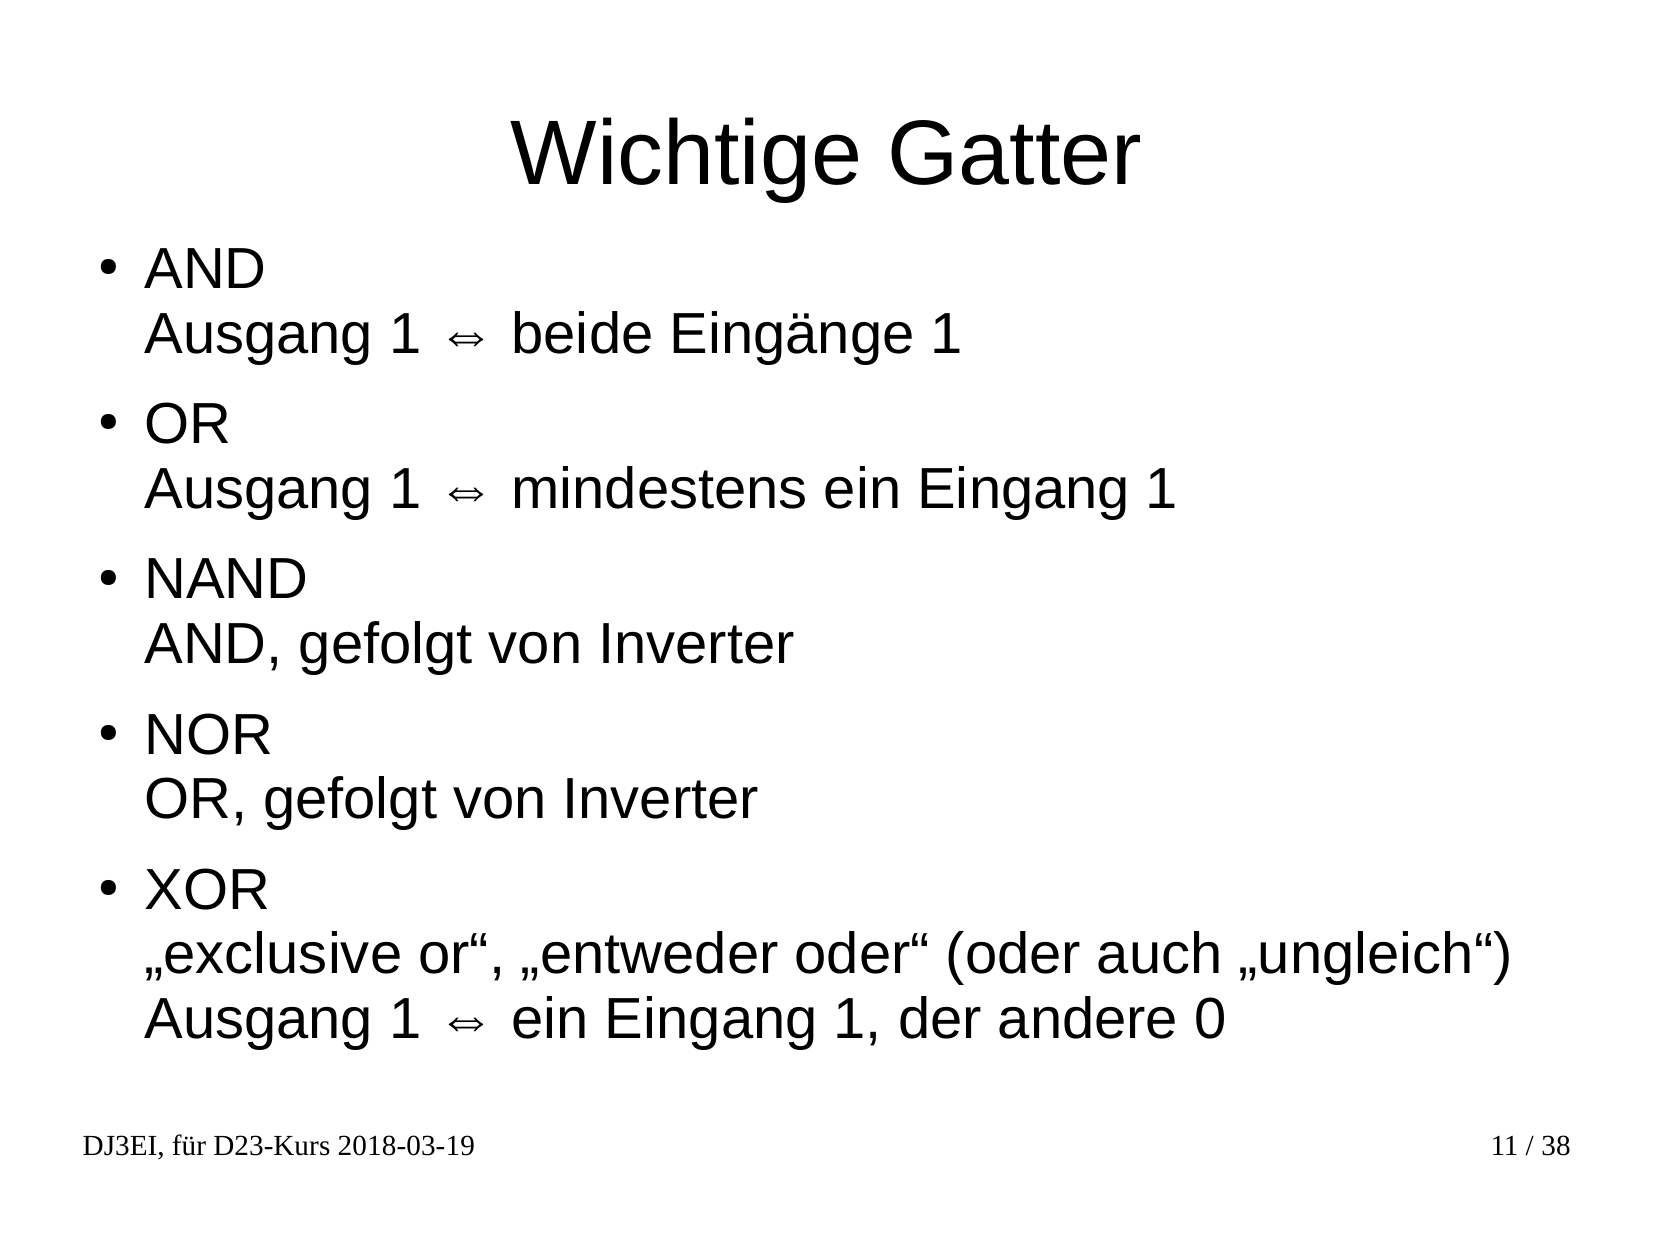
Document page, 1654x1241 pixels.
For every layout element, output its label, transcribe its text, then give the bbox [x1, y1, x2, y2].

list AND Ausgang 1 ⇔ beide Eingänge 1 OR Ausgang 1 ⇔ mindestens ein Eingang 1 NAND AND, gefolgt von Inverter NOR OR, gefolgt von Inverter XOR „exclusive or“, „entweder oder“ (oder auch „ungleich“) Ausgang 1 ⇔ ein Eingang 1, der andere 0 [82, 236, 1571, 1063]
title Wichtige Gatter [82, 49, 1571, 236]
